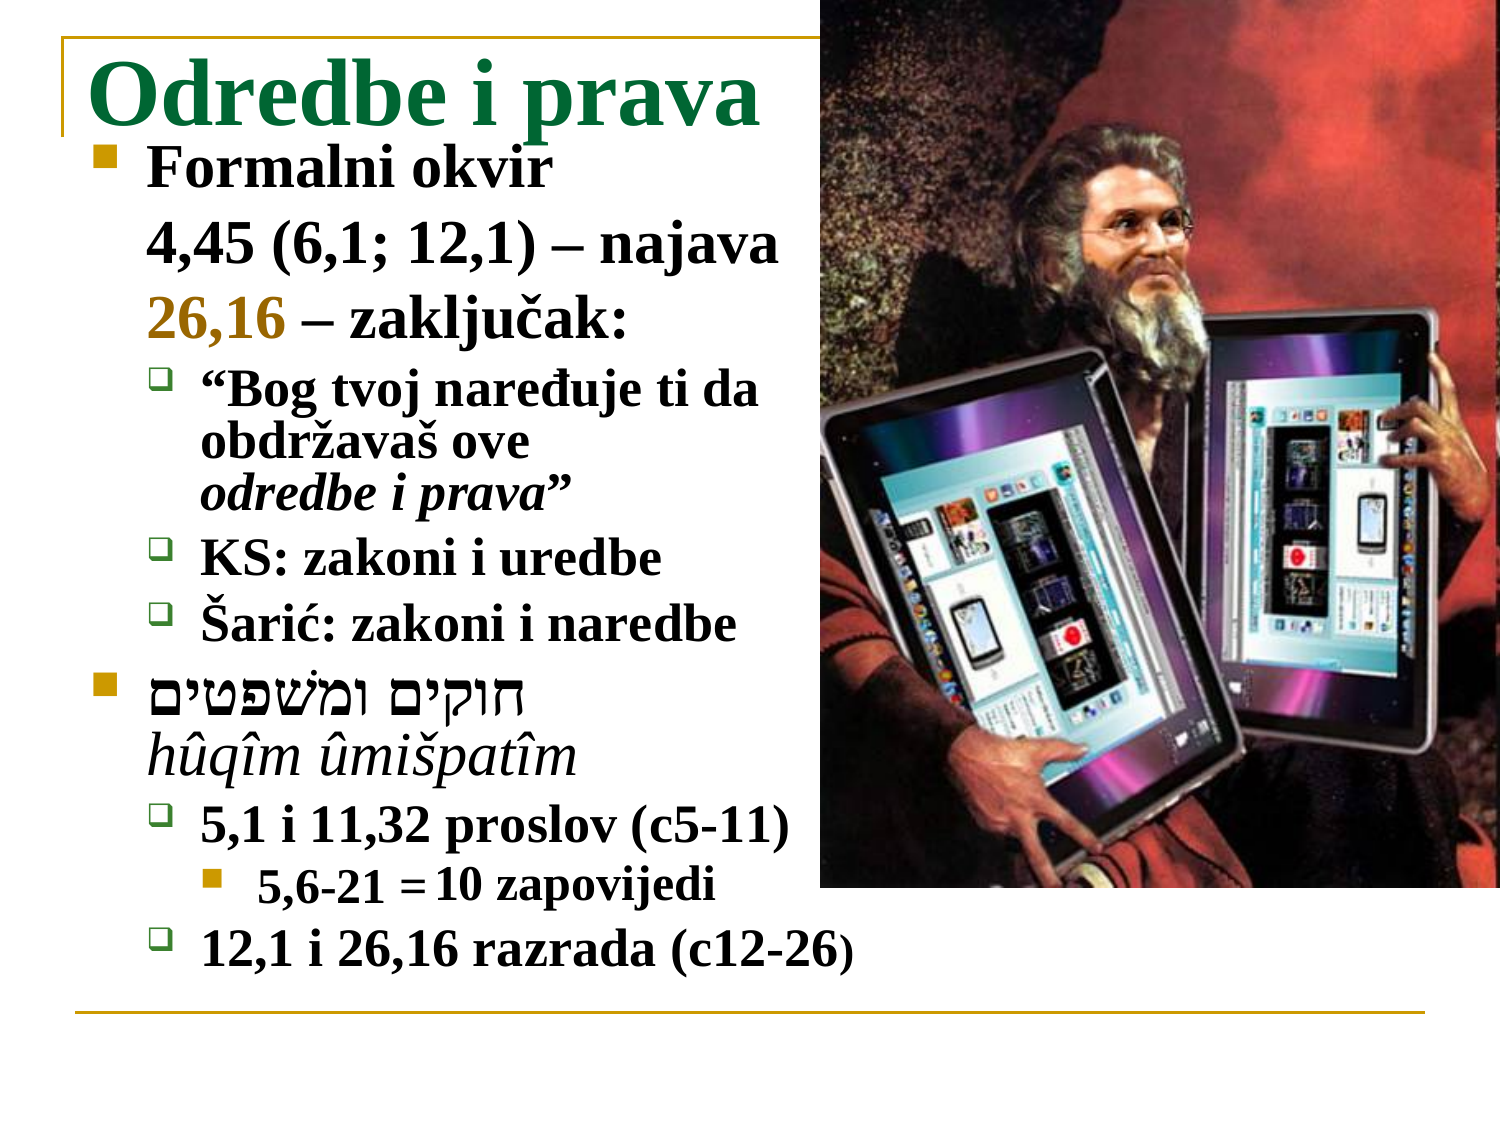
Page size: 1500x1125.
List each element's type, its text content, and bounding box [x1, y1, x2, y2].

title Odredbe i prava [71, 22, 820, 210]
list Formalni okvir 4,45 (6,1; 12,1) – najava 26,16 – zaključak: “Bog tvoj naređuje ti da obdržavaš ove odredbe i prava” KS: zakoni i uredbe Šarić: zakoni i naredbe חוקים ומשׁפטים hûqîm ûmišpatîm 5,1 i 11,32 proslov (c5-11) 5,6-21 = 12,1 i 26,16 razrada (c12-26) [75, 132, 1426, 1006]
picture [820, 0, 1500, 888]
text_box 10 zapovijedi [419, 842, 773, 918]
